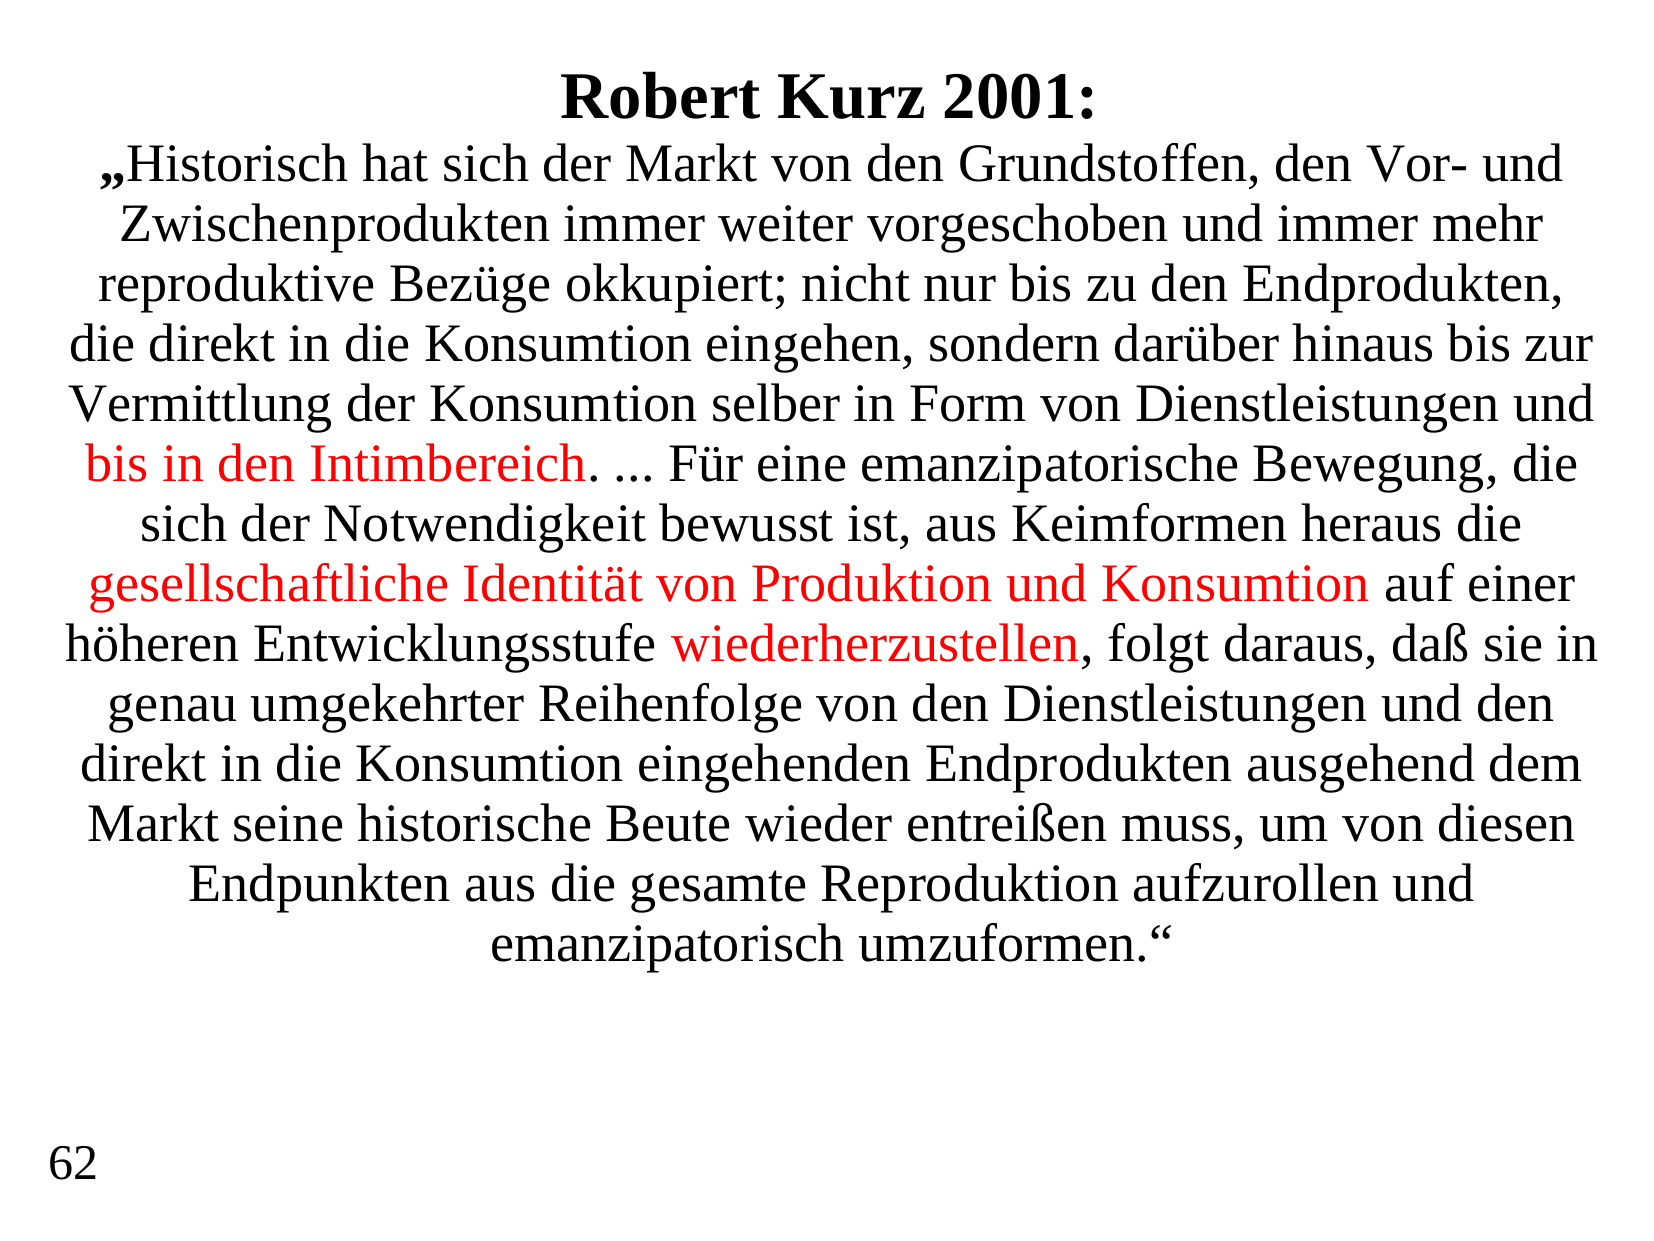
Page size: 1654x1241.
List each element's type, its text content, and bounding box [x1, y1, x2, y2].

text_box Robert Kurz 2001: „Historisch hat sich der Markt von den Grundstoffen, den Vor- und Zwischenprodukten immer weiter vorgeschoben und immer mehr reproduktive Bezüge okkupiert; nicht nur bis zu den Endprodukten, die direkt in die Konsumtion eingehen, sondern darüber hinaus bis zur Vermittlung der Konsumtion selber in Form von Dienstleistungen und bis in den Intimbereich. ... Für eine emanzipatorische Bewegung, die sich der Notwendigkeit bewusst ist, aus Keimformen heraus die gesellschaftliche Identität von Produktion und Konsumtion auf einer höheren Entwicklungsstufe wiederherzustellen, folgt daraus, daß sie in genau umgekehrter Reihenfolge von den Dienstleistungen und den direkt in die Konsumtion eingehenden Endprodukten ausgehend dem Markt seine historische Beute wieder entreißen muss, um von diesen Endpunkten aus die gesamte Reproduktion aufzurollen und emanzipatorisch umzuformen.“ [59, 59, 1606, 1174]
text_box <Foliennummer> [78, 1134, 229, 1196]
